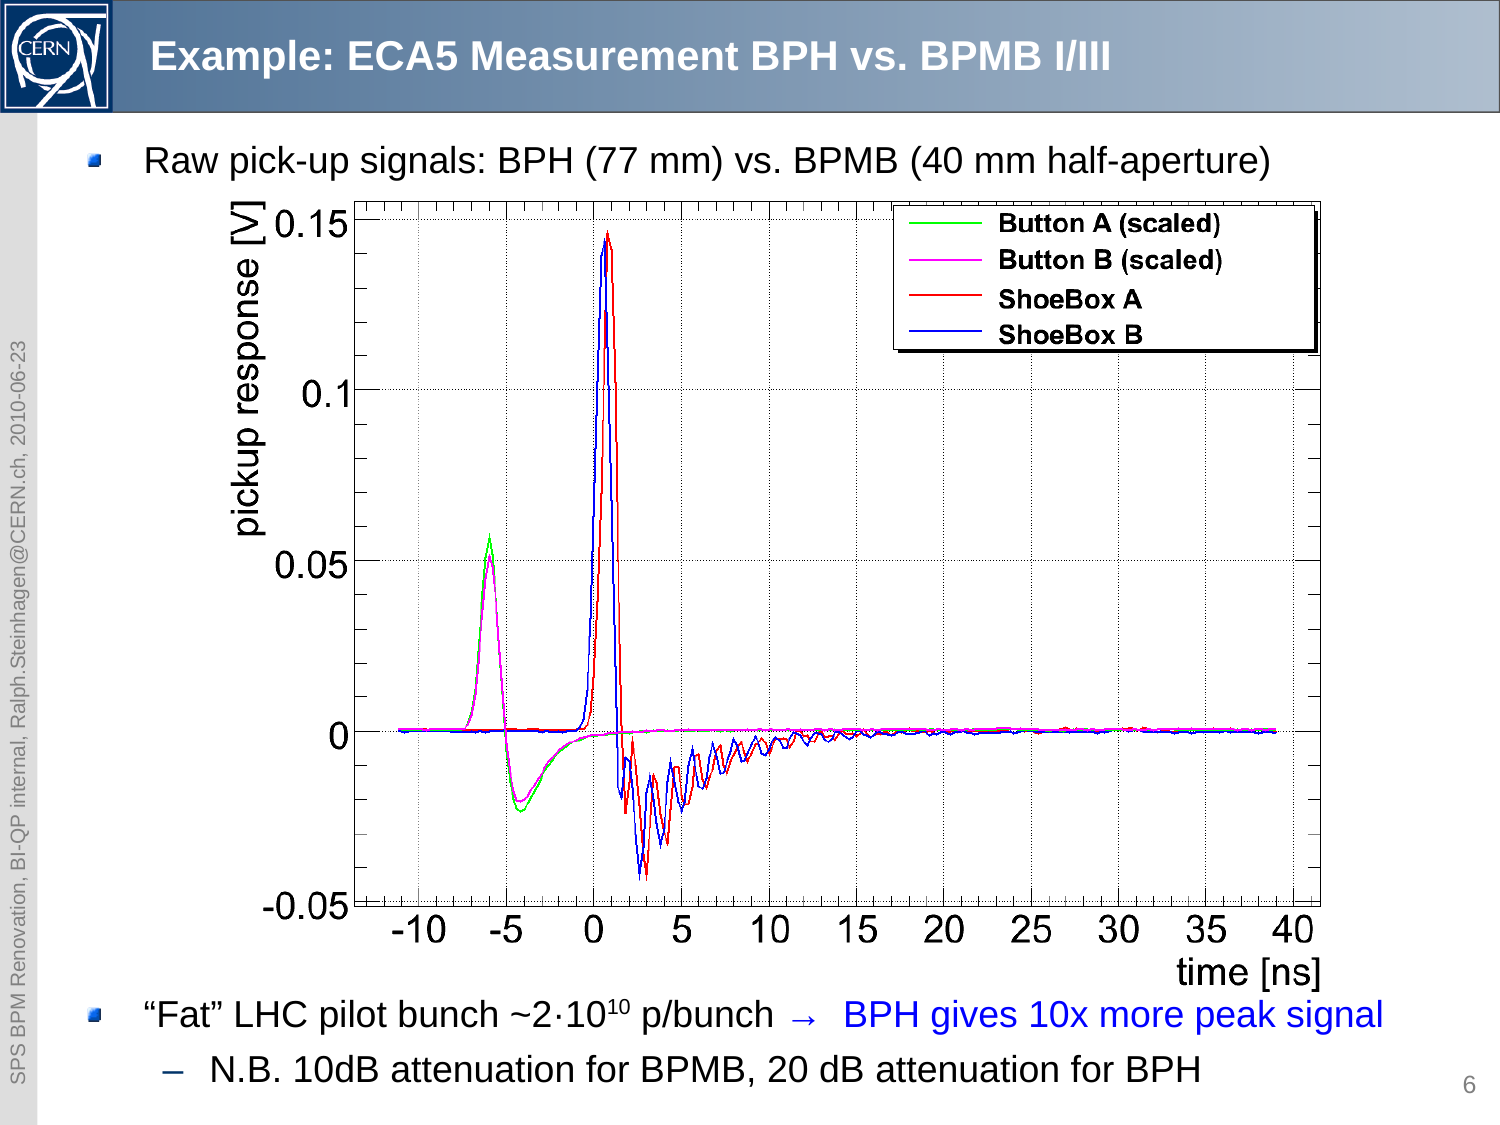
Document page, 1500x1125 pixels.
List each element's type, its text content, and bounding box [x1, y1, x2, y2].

title Example: ECA5 Measurement BPH vs. BPMB I/III [150, 7, 1201, 106]
list Raw pick-up signals: BPH (77 mm) vs. BPMB (40 mm half-aperture) “Fat” LHC pilot bunch ~2·1010 p/bunch → BPH gives 10x more peak signal N.B. 10dB attenuation for BPMB, 20 dB attenuation for BPH [87, 137, 1438, 1091]
picture [0, 0, 113, 113]
